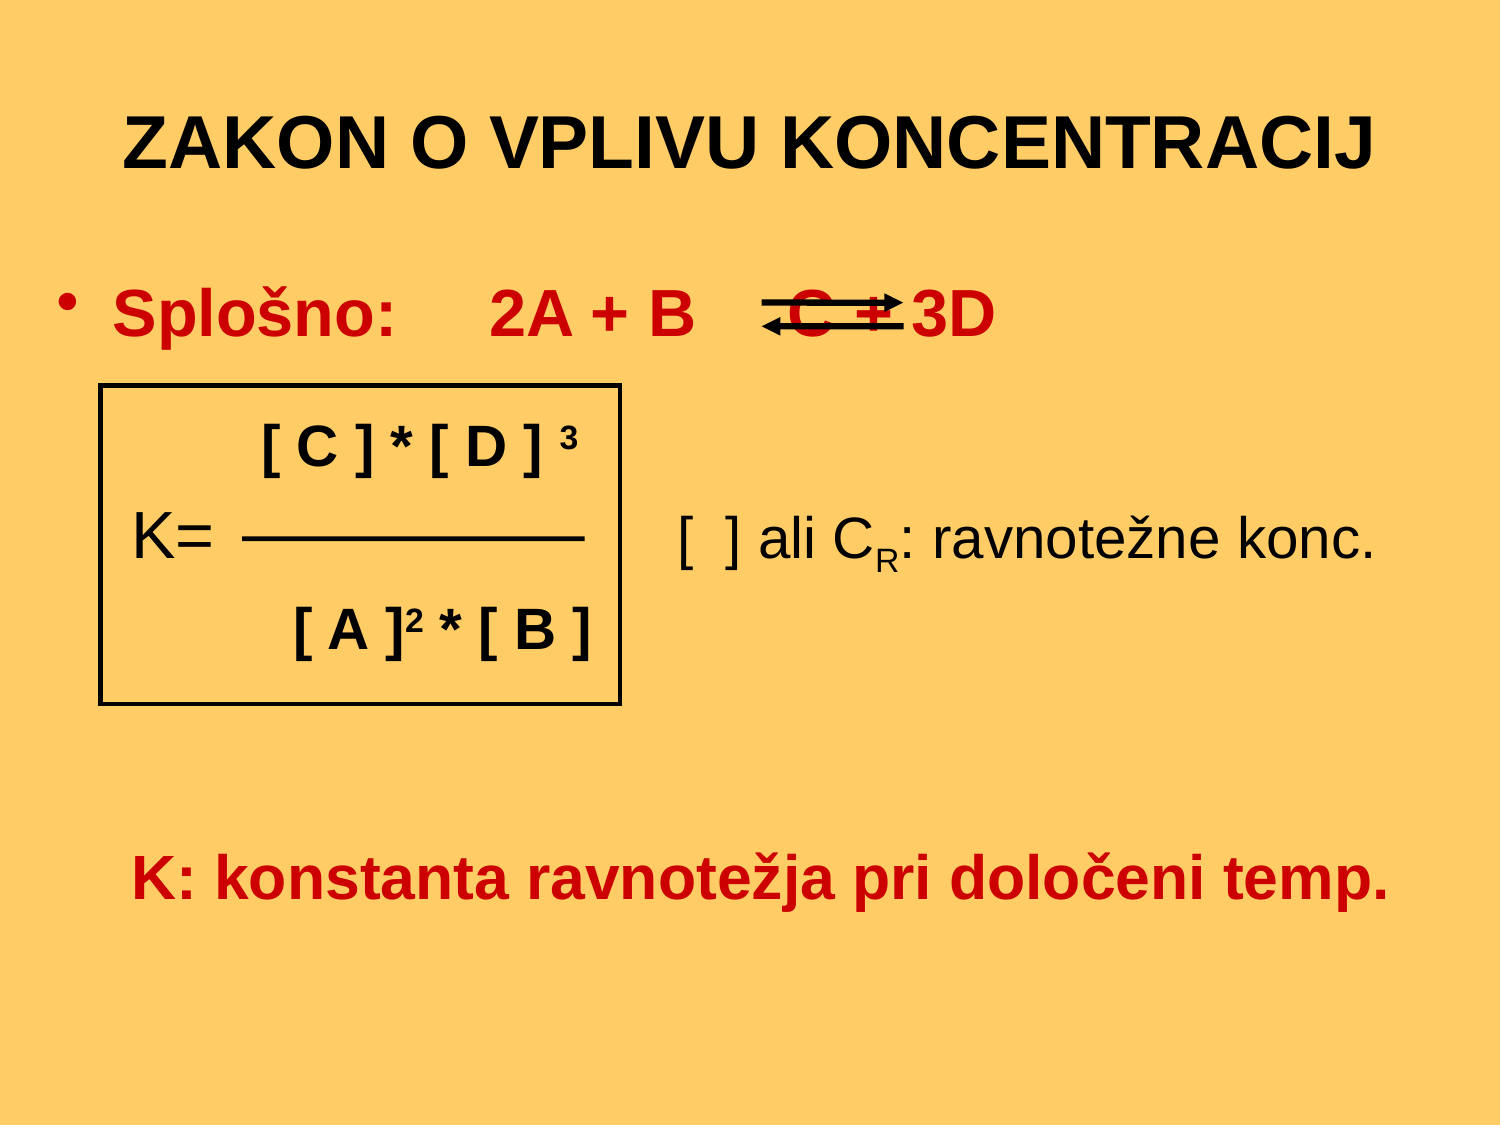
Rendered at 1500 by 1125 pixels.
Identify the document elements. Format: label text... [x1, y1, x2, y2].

title ZAKON O VPLIVU KONCENTRACIJ [75, 45, 1425, 233]
list Splošno: 2A + B C + 3D [ C ] * [ D ] 3 K= [ ] ali CR: ravnotežne konc. [ A ]2 * [ B ] K: konstanta ravnotežja pri določeni temp. [41, 262, 1471, 1005]
